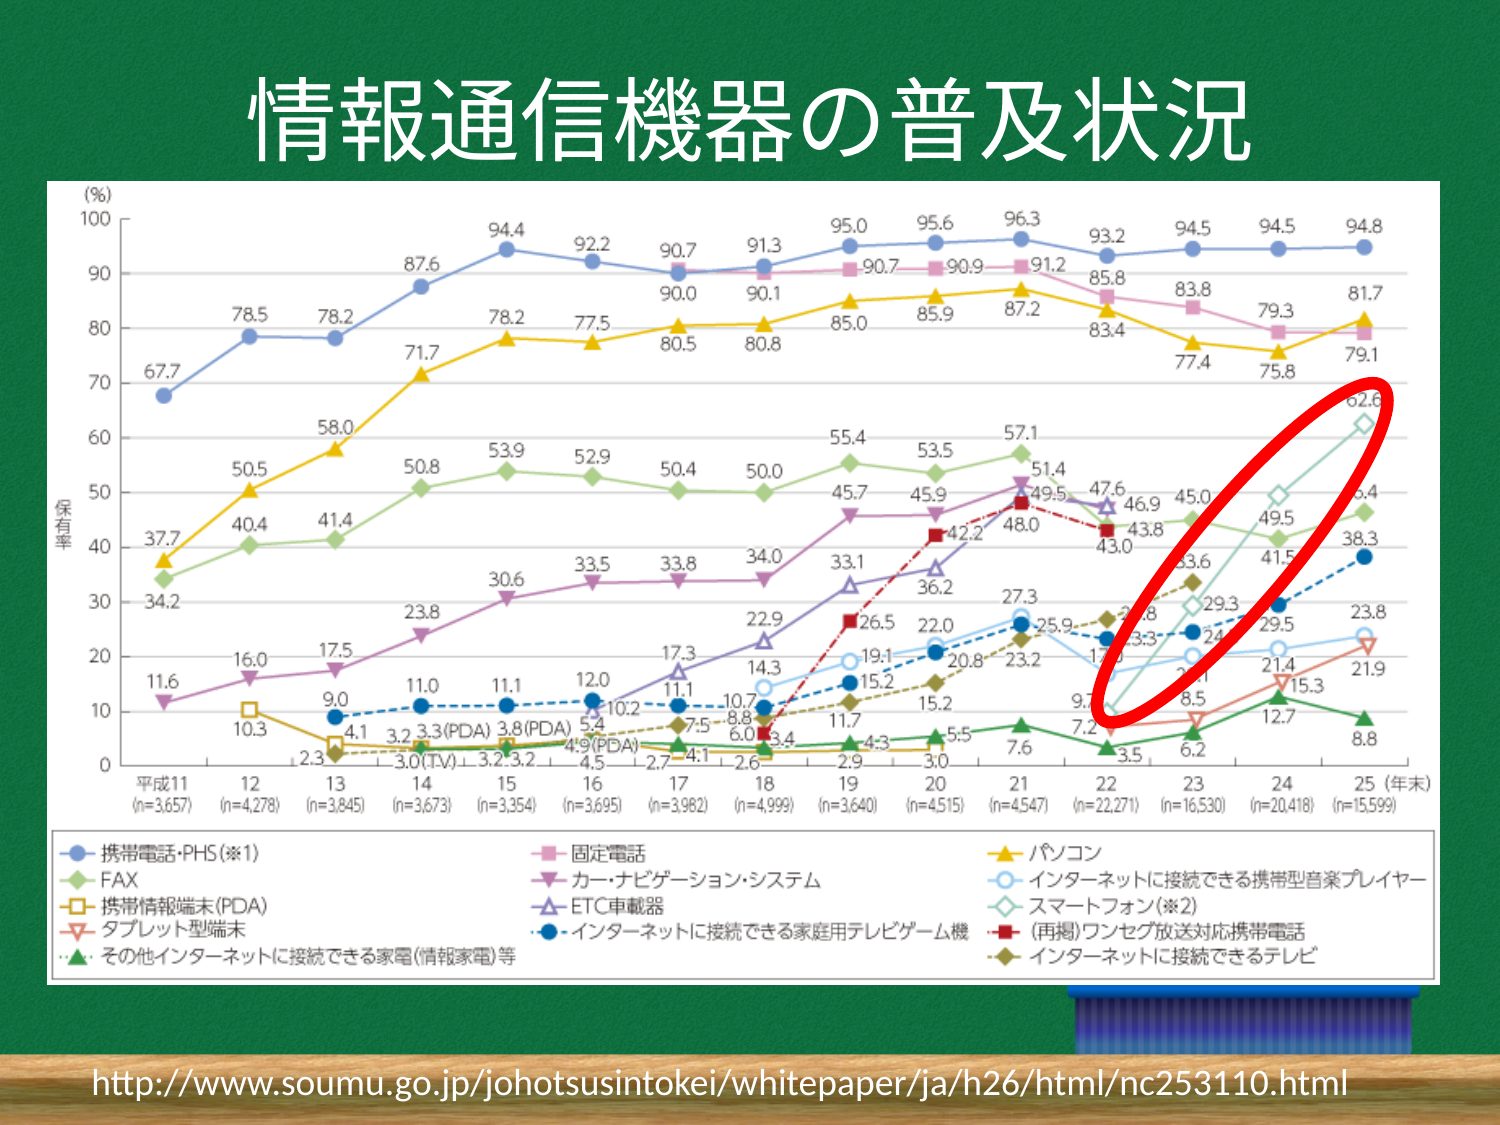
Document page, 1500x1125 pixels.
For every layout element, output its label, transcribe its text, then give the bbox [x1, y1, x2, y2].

title 情報通信機器の普及状況 [75, 23, 1425, 212]
text_box http://www.soumu.go.jp/johotsusintokei/whitepaper/ja/h26/html/nc253110.html [76, 1050, 1424, 1111]
picture [0, 0, 1500, 1125]
